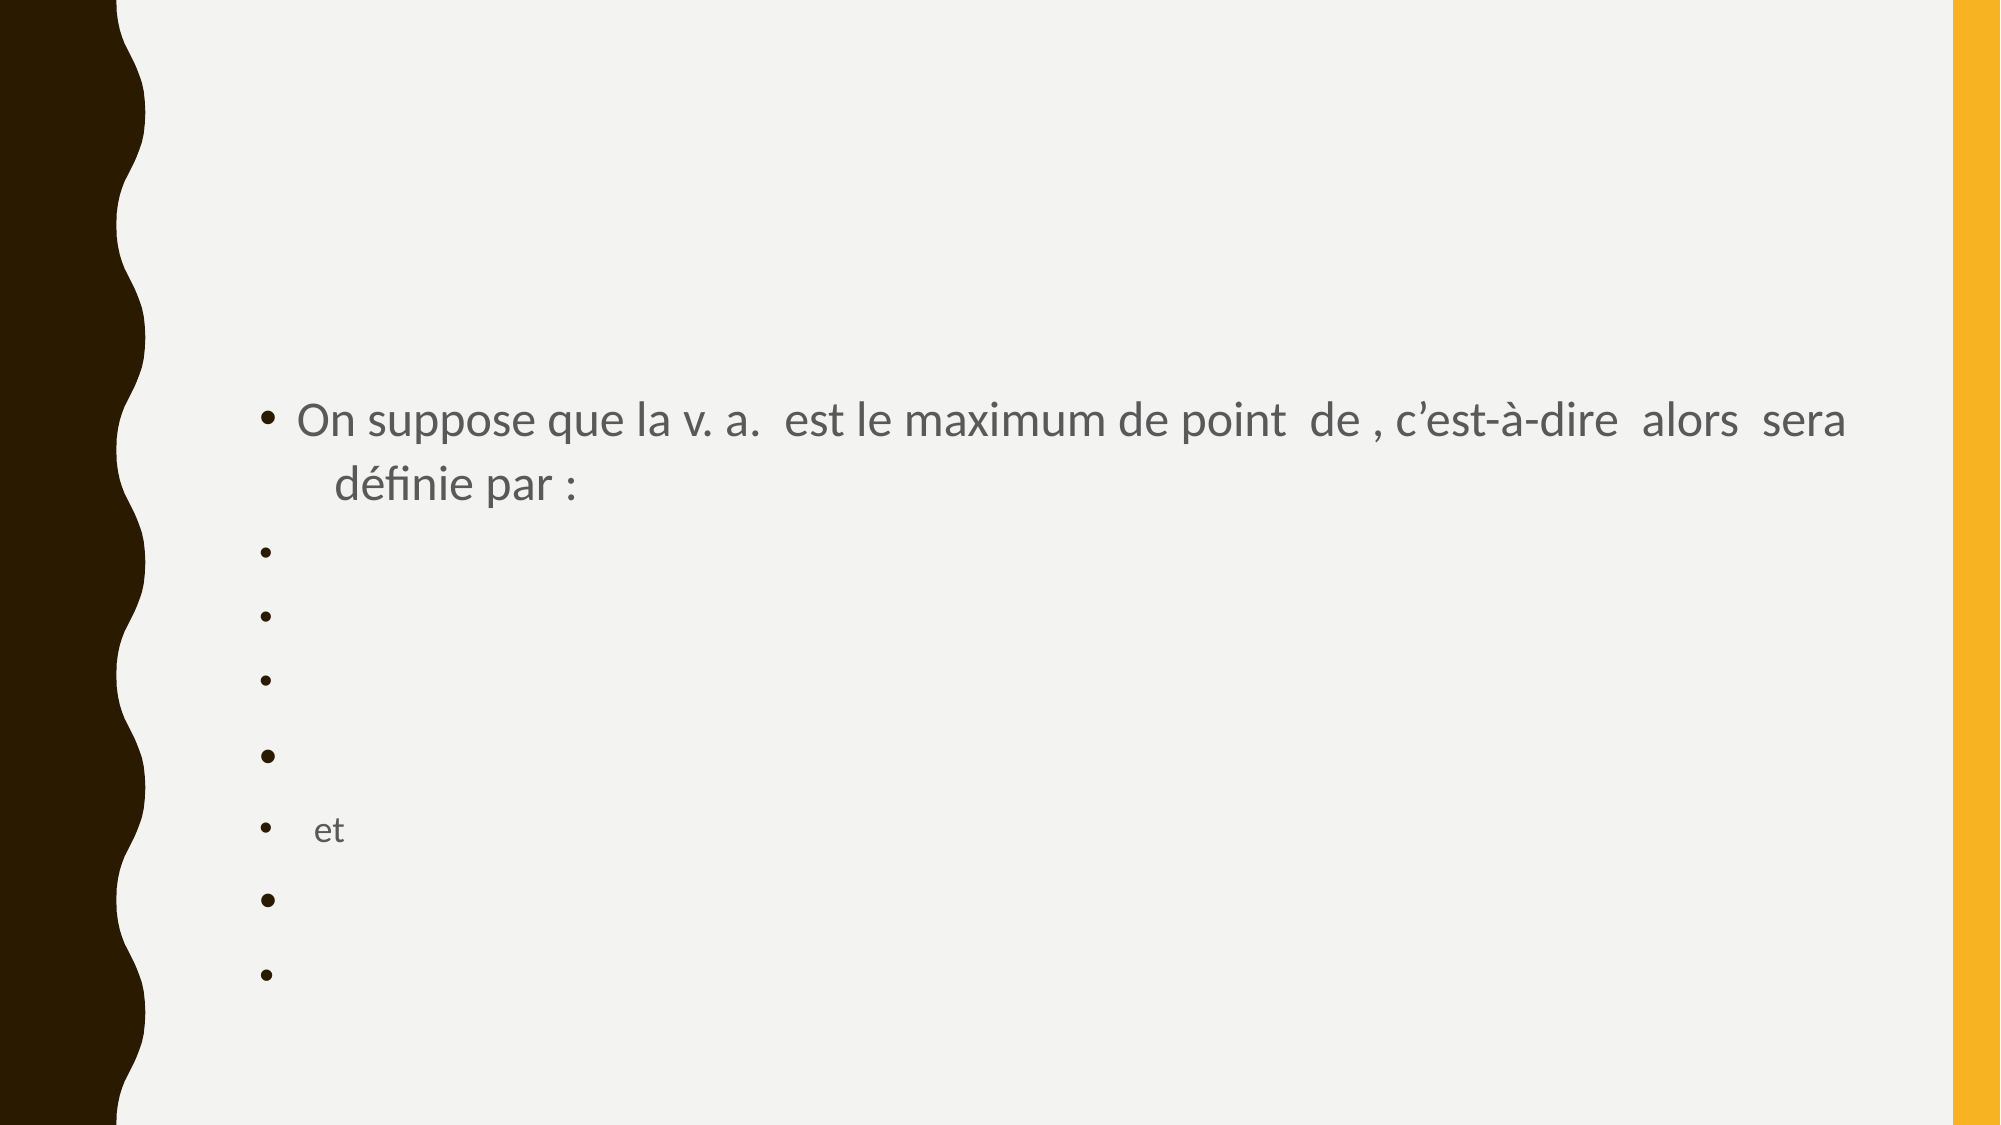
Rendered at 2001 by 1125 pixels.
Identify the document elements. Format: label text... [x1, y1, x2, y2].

list On suppose que la v. a. est le maximum de point de , c’est-à-dire alors sera définie par : et [244, 75, 1876, 1097]
